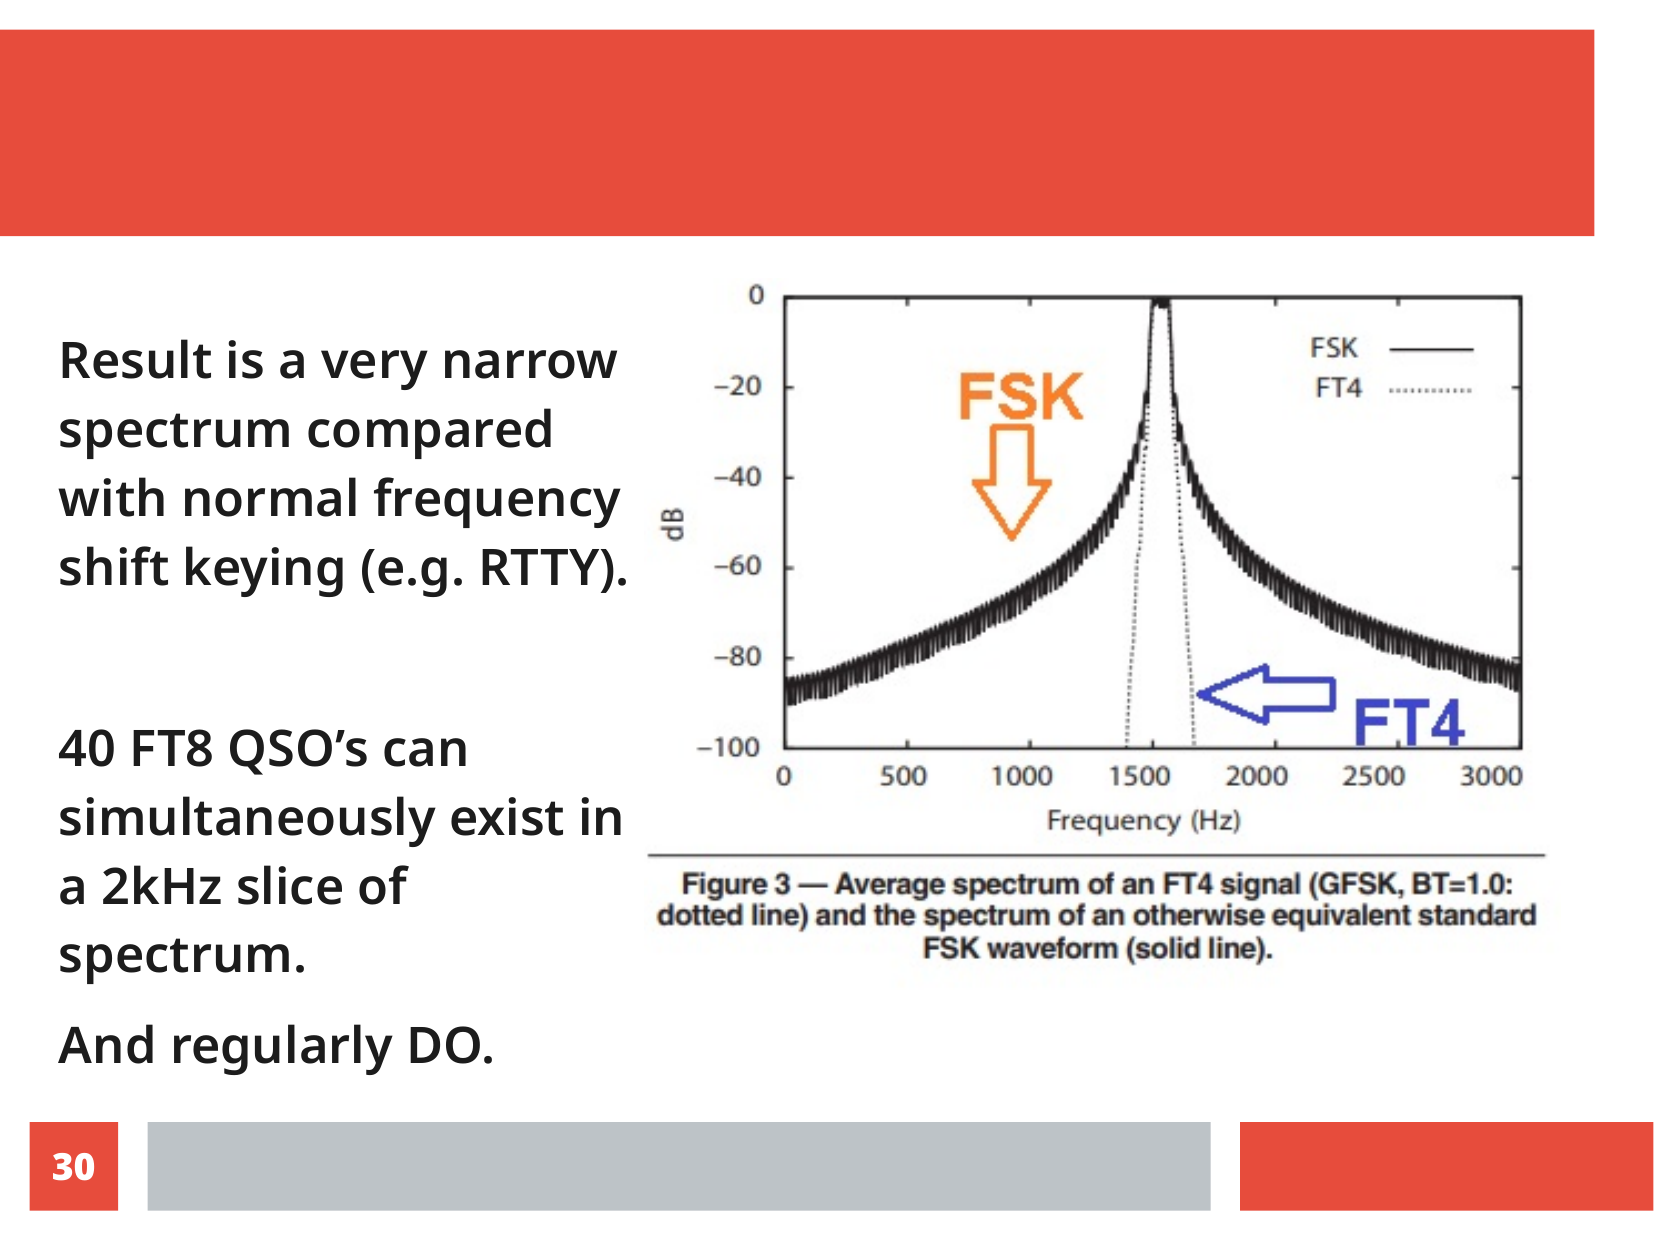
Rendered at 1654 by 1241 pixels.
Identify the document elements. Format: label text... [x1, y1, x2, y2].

picture [644, 278, 1561, 990]
list Result is a very narrow spectrum compared with normal frequency shift keying (e.g. RTTY). 40 FT8 QSO’s can simultaneously exist in a 2kHz slice of spectrum. And regularly DO. [59, 324, 646, 1093]
